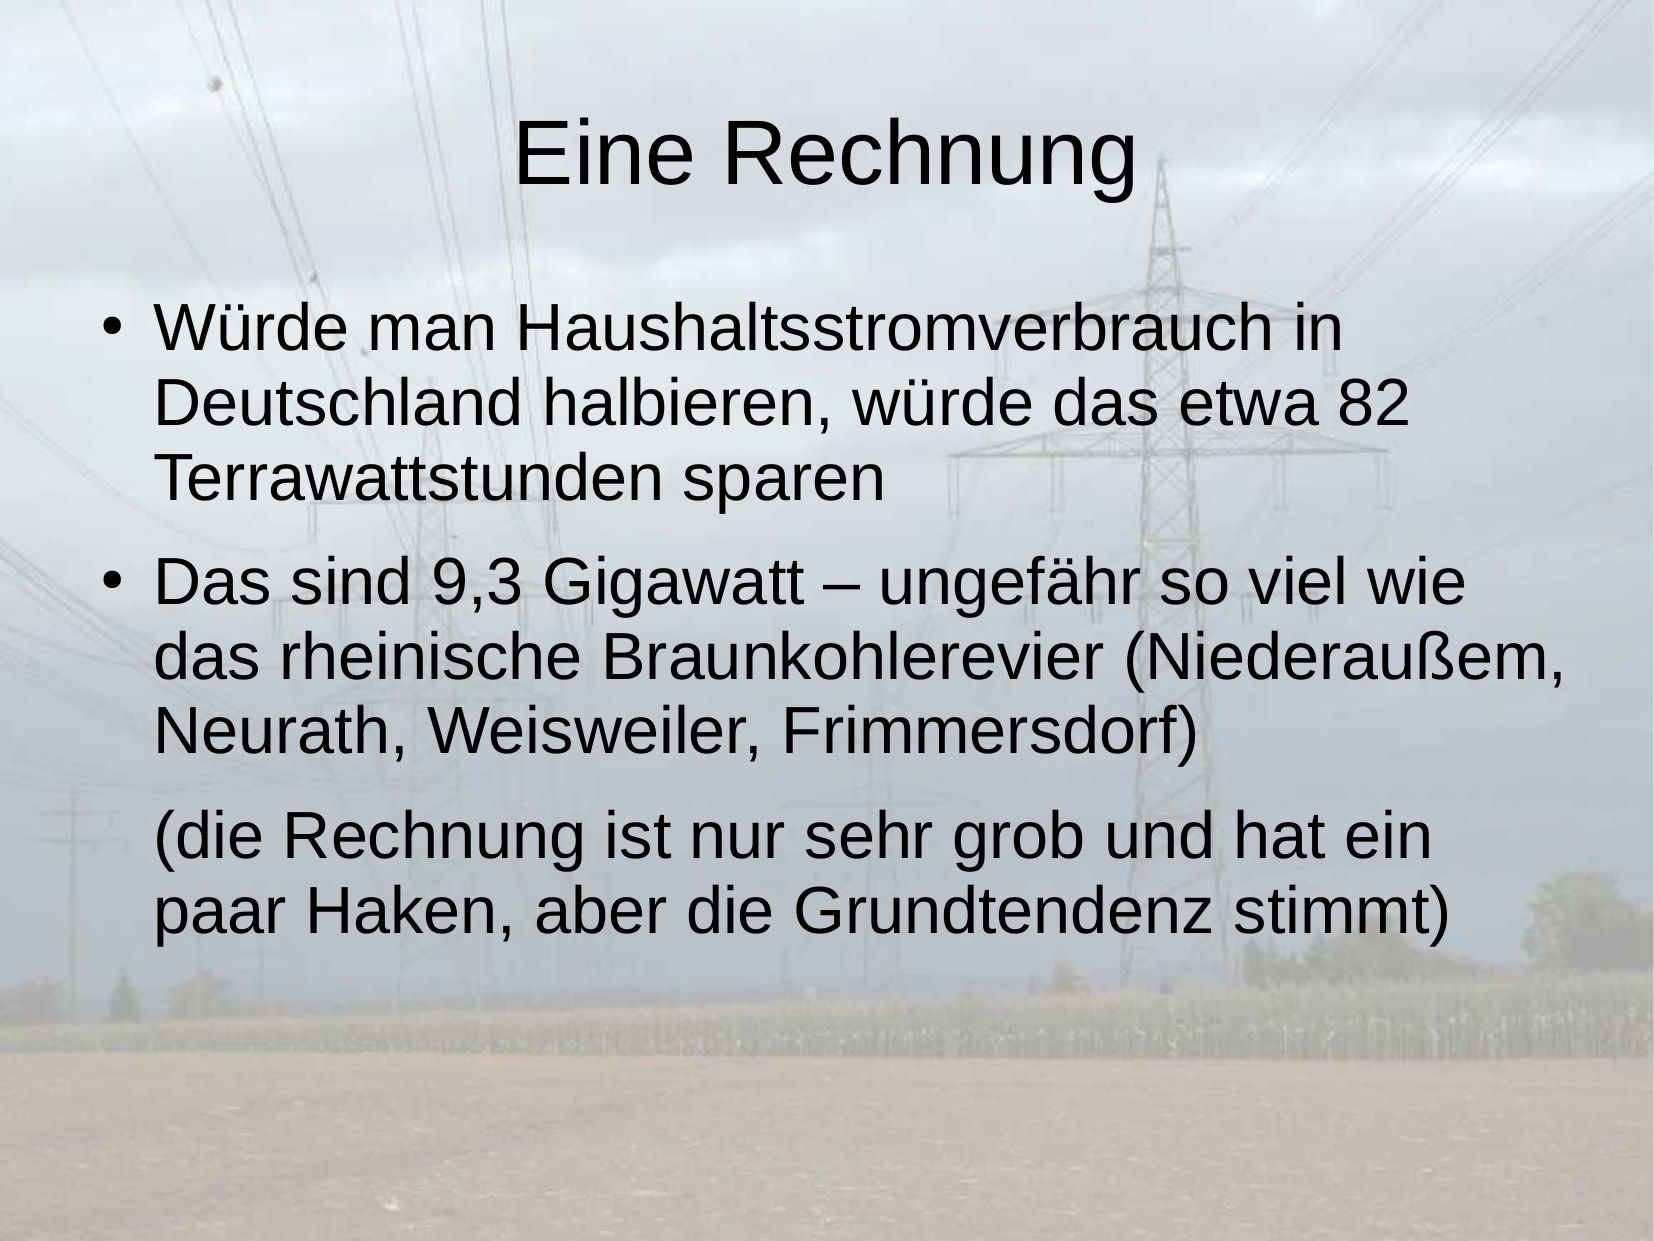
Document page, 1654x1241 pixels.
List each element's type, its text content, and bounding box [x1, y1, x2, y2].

picture [0, 0, 1654, 1241]
list Würde man Haushaltsstromverbrauch in Deutschland halbieren, würde das etwa 82 Terrawattstunden sparen Das sind 9,3 Gigawatt – ungefähr so viel wie das rheinische Braunkohlerevier (Niederaußem, Neurath, Weisweiler, Frimmersdorf) (die Rechnung ist nur sehr grob und hat ein paar Haken, aber die Grundtendenz stimmt) [82, 290, 1571, 1109]
title Eine Rechnung [82, 49, 1571, 257]
